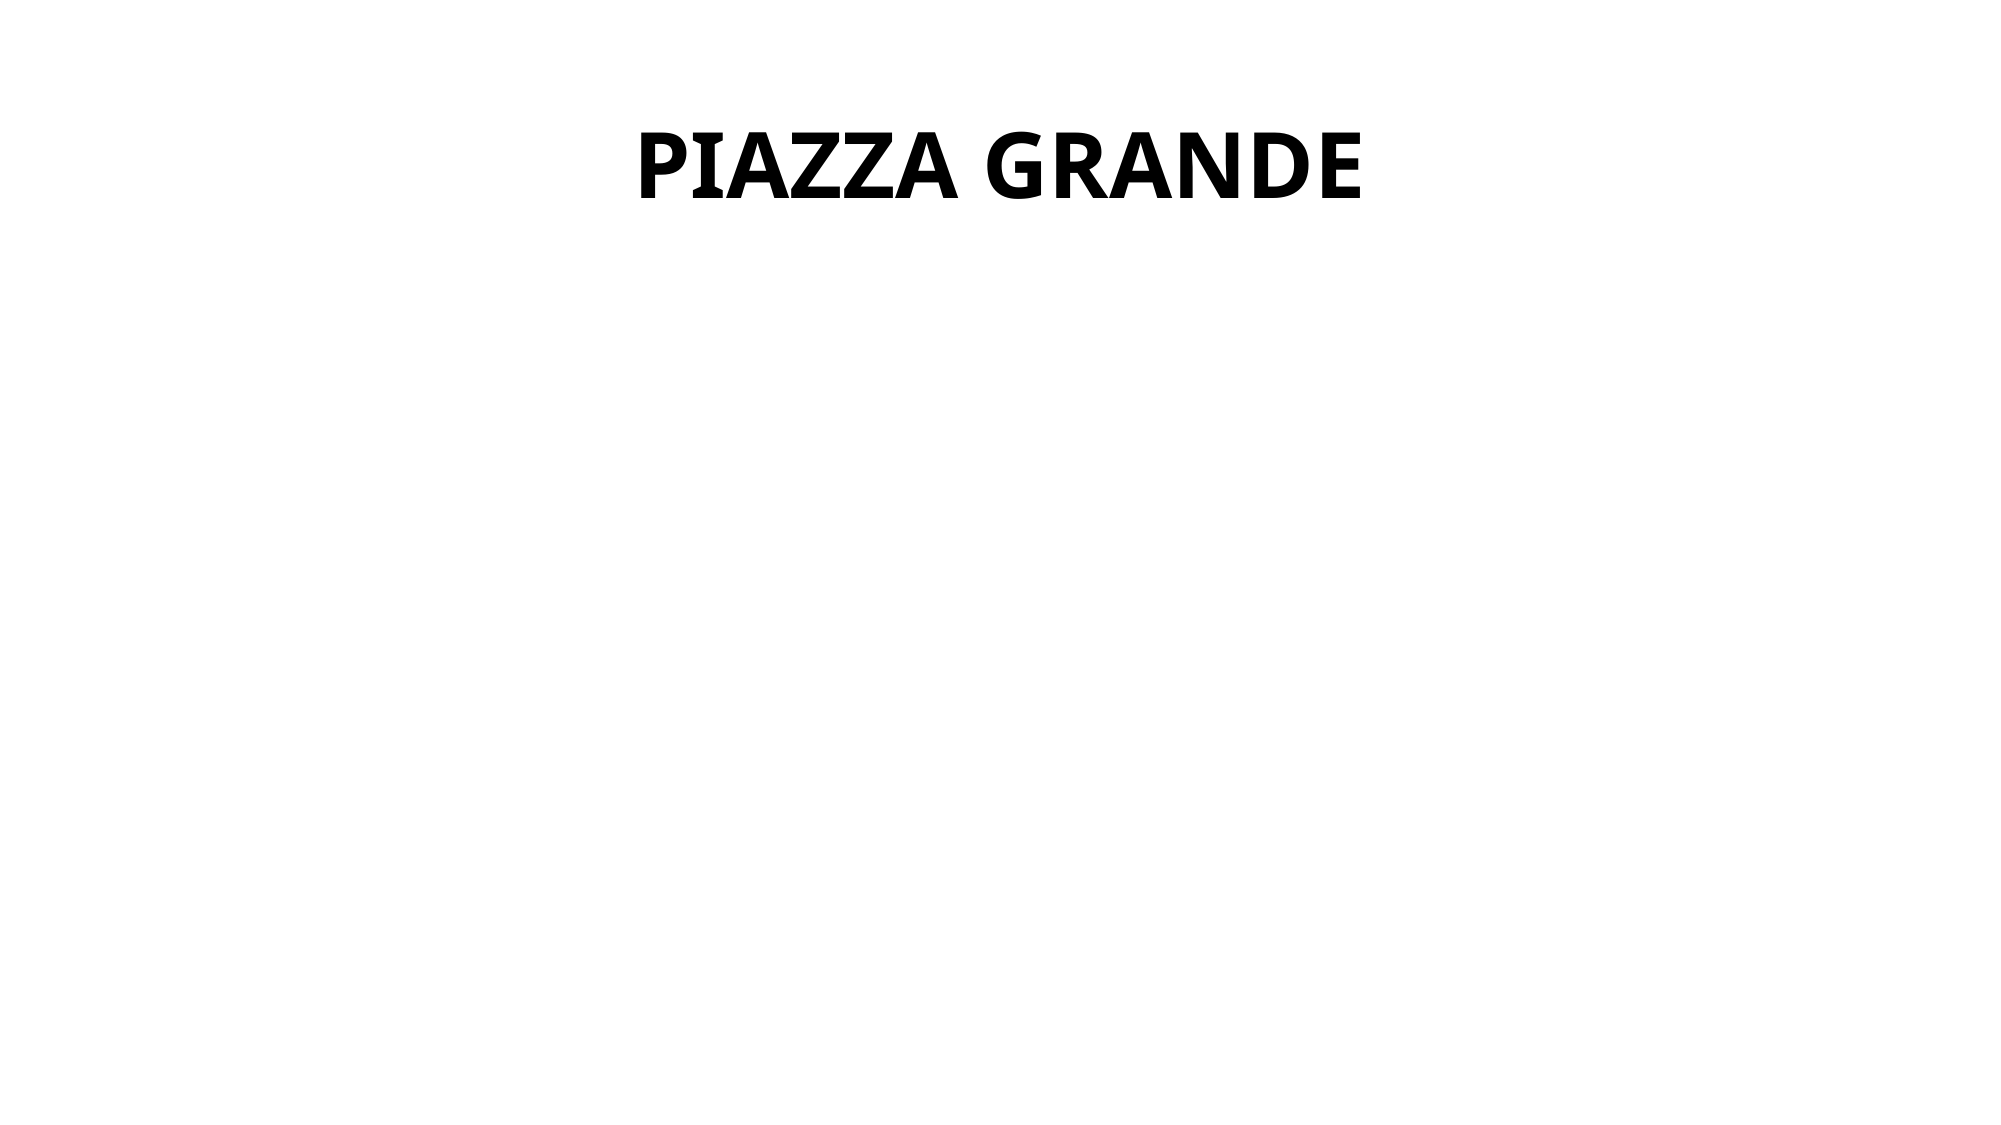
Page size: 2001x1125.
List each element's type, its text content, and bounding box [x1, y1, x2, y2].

title PIAZZA GRANDE [137, 59, 1863, 278]
